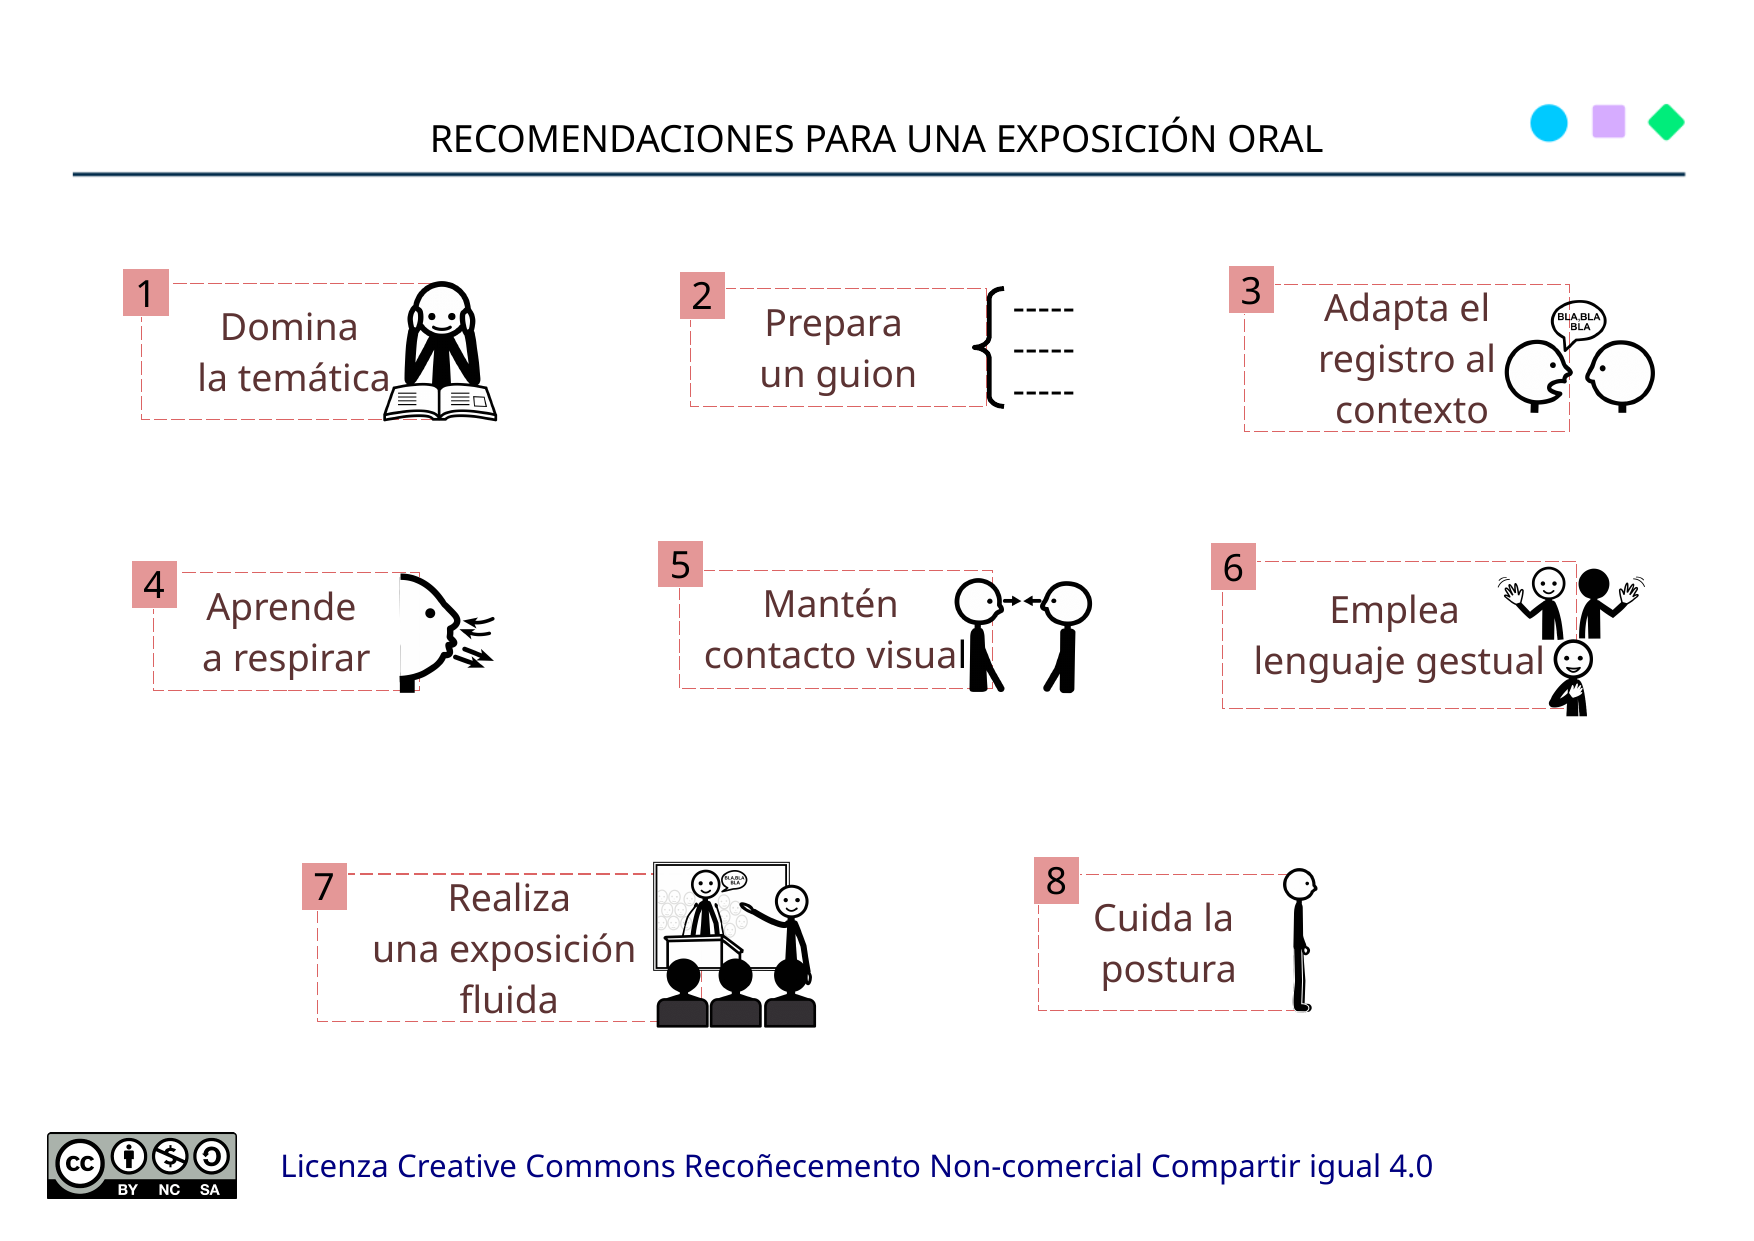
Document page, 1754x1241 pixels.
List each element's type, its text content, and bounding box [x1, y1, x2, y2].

picture [1500, 277, 1660, 438]
text_box Adapta el registro al contexto [1244, 284, 1500, 432]
text_box Mantén contacto visual [679, 570, 952, 689]
text_box ----- ----- ----- [998, 278, 1117, 420]
text_box 5 [657, 540, 704, 588]
text_box 7 [301, 862, 348, 911]
text_box Aprende a respirar [153, 572, 384, 691]
picture [59, 76, 1695, 199]
text_box 6 [1210, 542, 1257, 591]
picture [1490, 557, 1654, 721]
picture [652, 859, 821, 1028]
text_box 2 [679, 271, 726, 320]
text_box 8 [1033, 856, 1080, 905]
text_box Prepara un guion [690, 288, 987, 407]
text_box 3 [1228, 265, 1275, 314]
text_box 1 [122, 268, 170, 317]
picture [366, 277, 514, 426]
picture [384, 572, 508, 696]
picture [1224, 864, 1376, 1017]
picture [952, 555, 1093, 695]
text_box Emplea lenguaje gestual [1222, 561, 1490, 709]
picture [47, 1132, 237, 1199]
text_box Realiza una exposición fluida [317, 874, 652, 1022]
text_box Cuida la postura [1038, 874, 1224, 1011]
text_box Domina la temática [141, 283, 366, 420]
text_box Licenza Creative Commons Recoñecemento Non-comercial Compartir igual 4.0 [265, 1136, 1477, 1235]
text_box 4 [131, 560, 178, 609]
